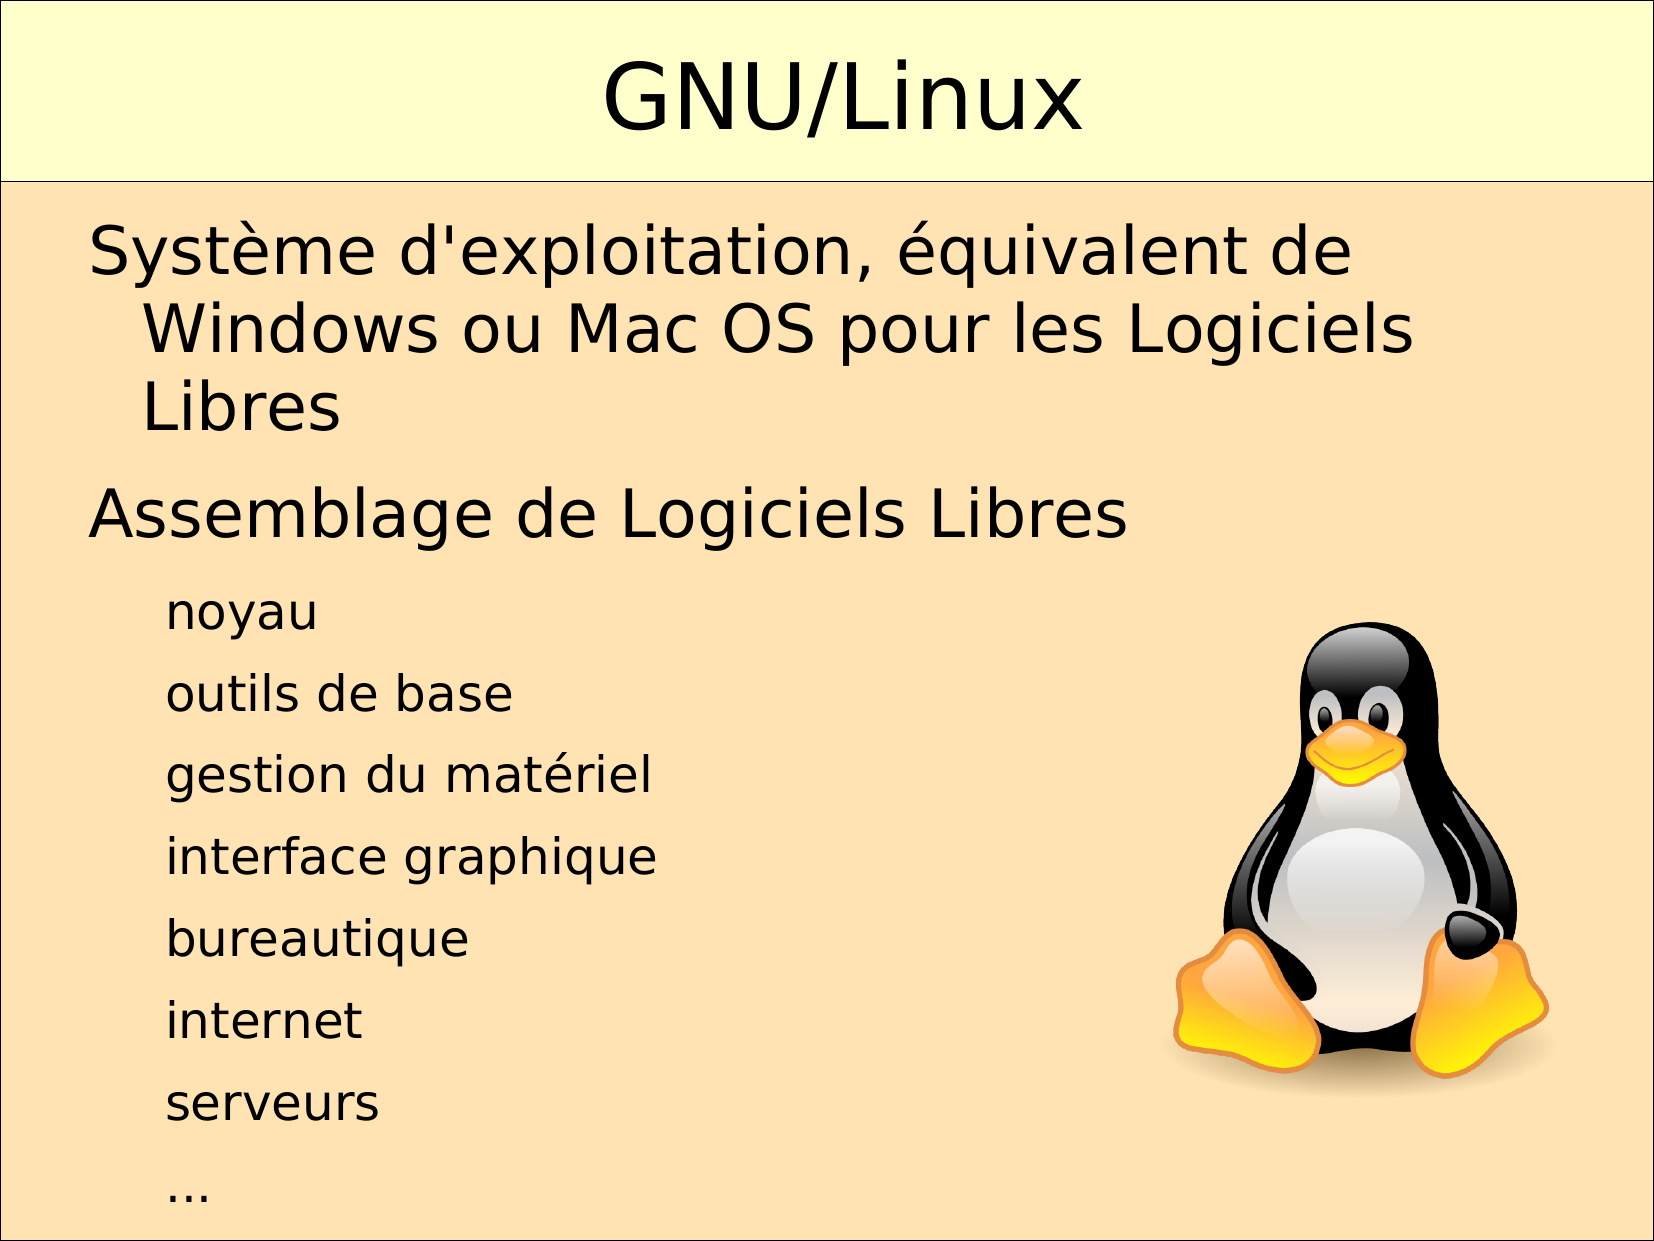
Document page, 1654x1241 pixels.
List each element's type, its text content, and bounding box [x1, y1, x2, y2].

title GNU/Linux [135, 43, 1552, 151]
picture [1159, 622, 1558, 1098]
list Système d'exploitation, équivalent de Windows ou Mac OS pour les Logiciels Libres Assemblage de Logiciels Libres noyau outils de base gestion du matériel interface graphique bureautique internet serveurs ... [70, 212, 1559, 1215]
